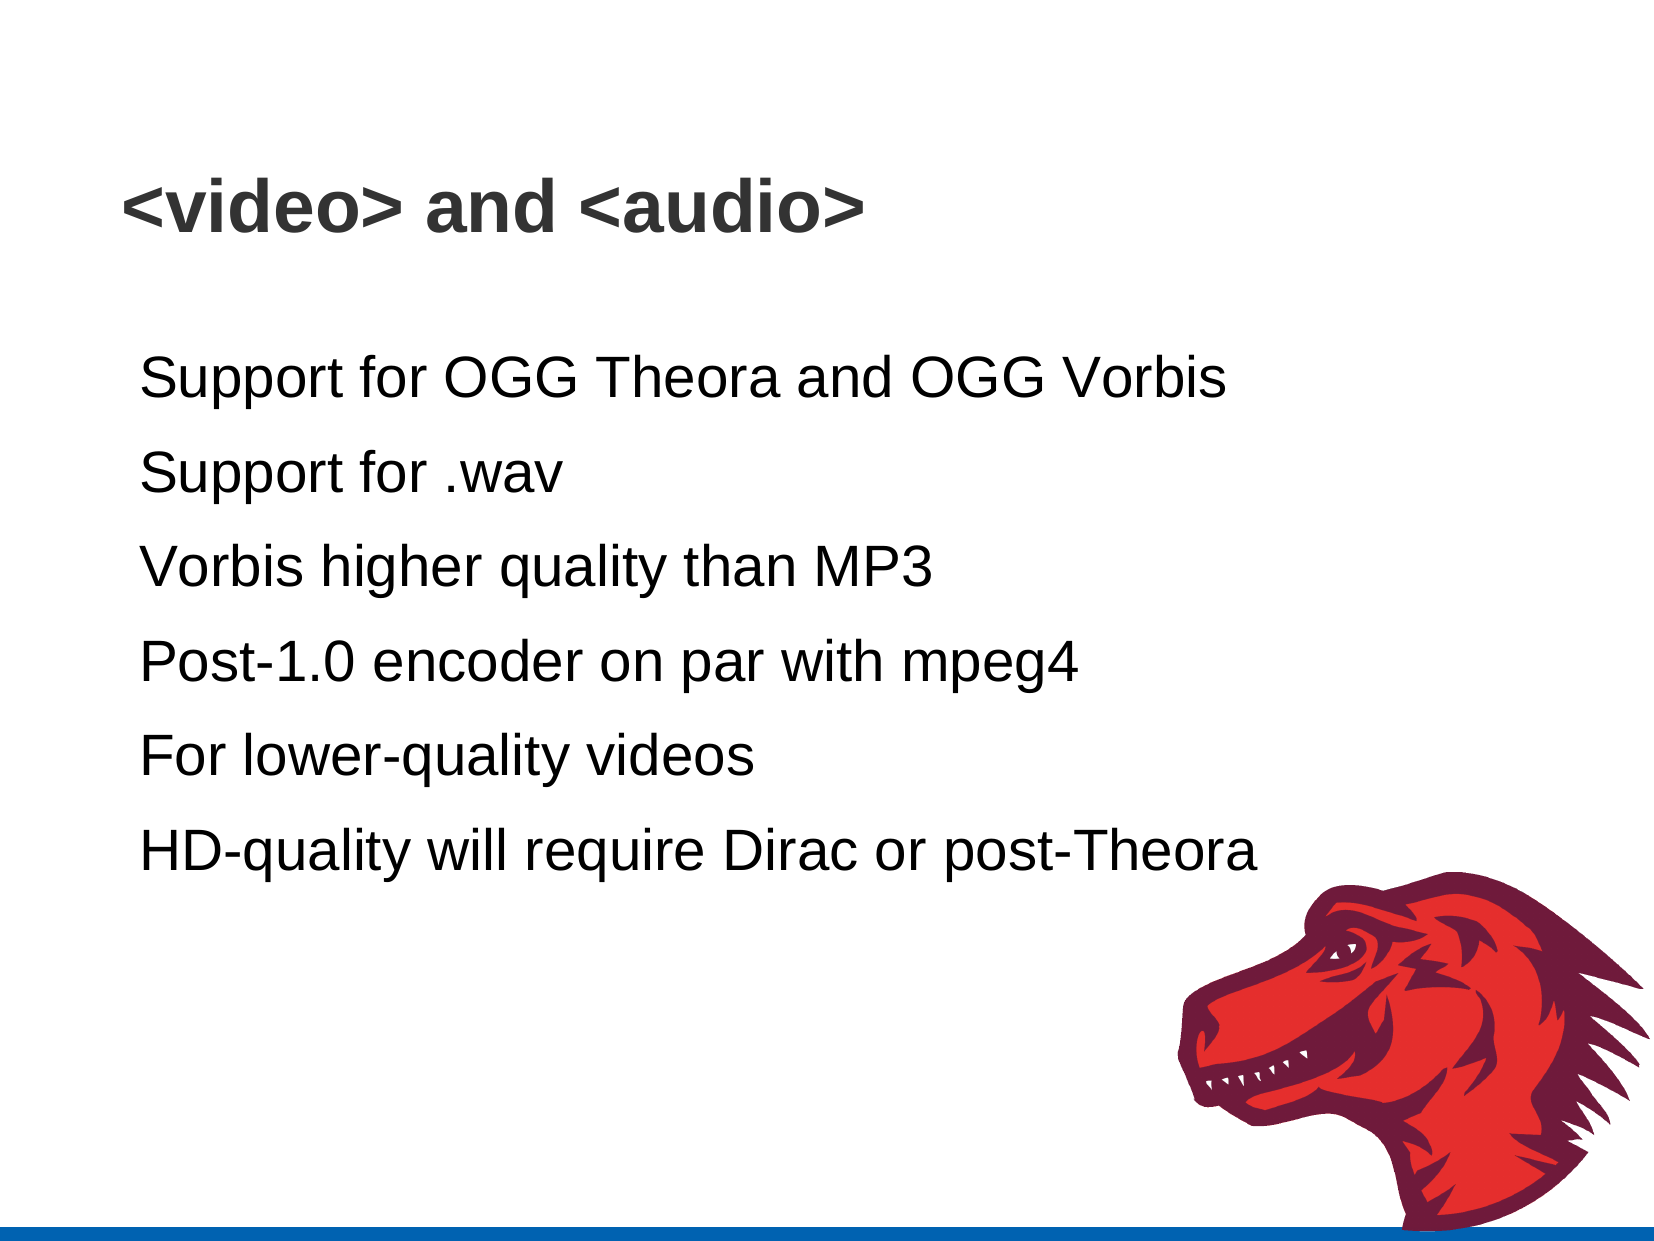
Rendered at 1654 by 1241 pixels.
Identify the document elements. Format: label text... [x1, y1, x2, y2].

title <video> and <audio> [121, 110, 1534, 303]
picture [1171, 872, 1654, 1241]
list Support for OGG Theora and OGG Vorbis Support for .wav Vorbis higher quality than MP3 Post-1.0 encoder on par with mpeg4 For lower-quality videos HD-quality will require Dirac or post-Theora [121, 344, 1534, 1112]
